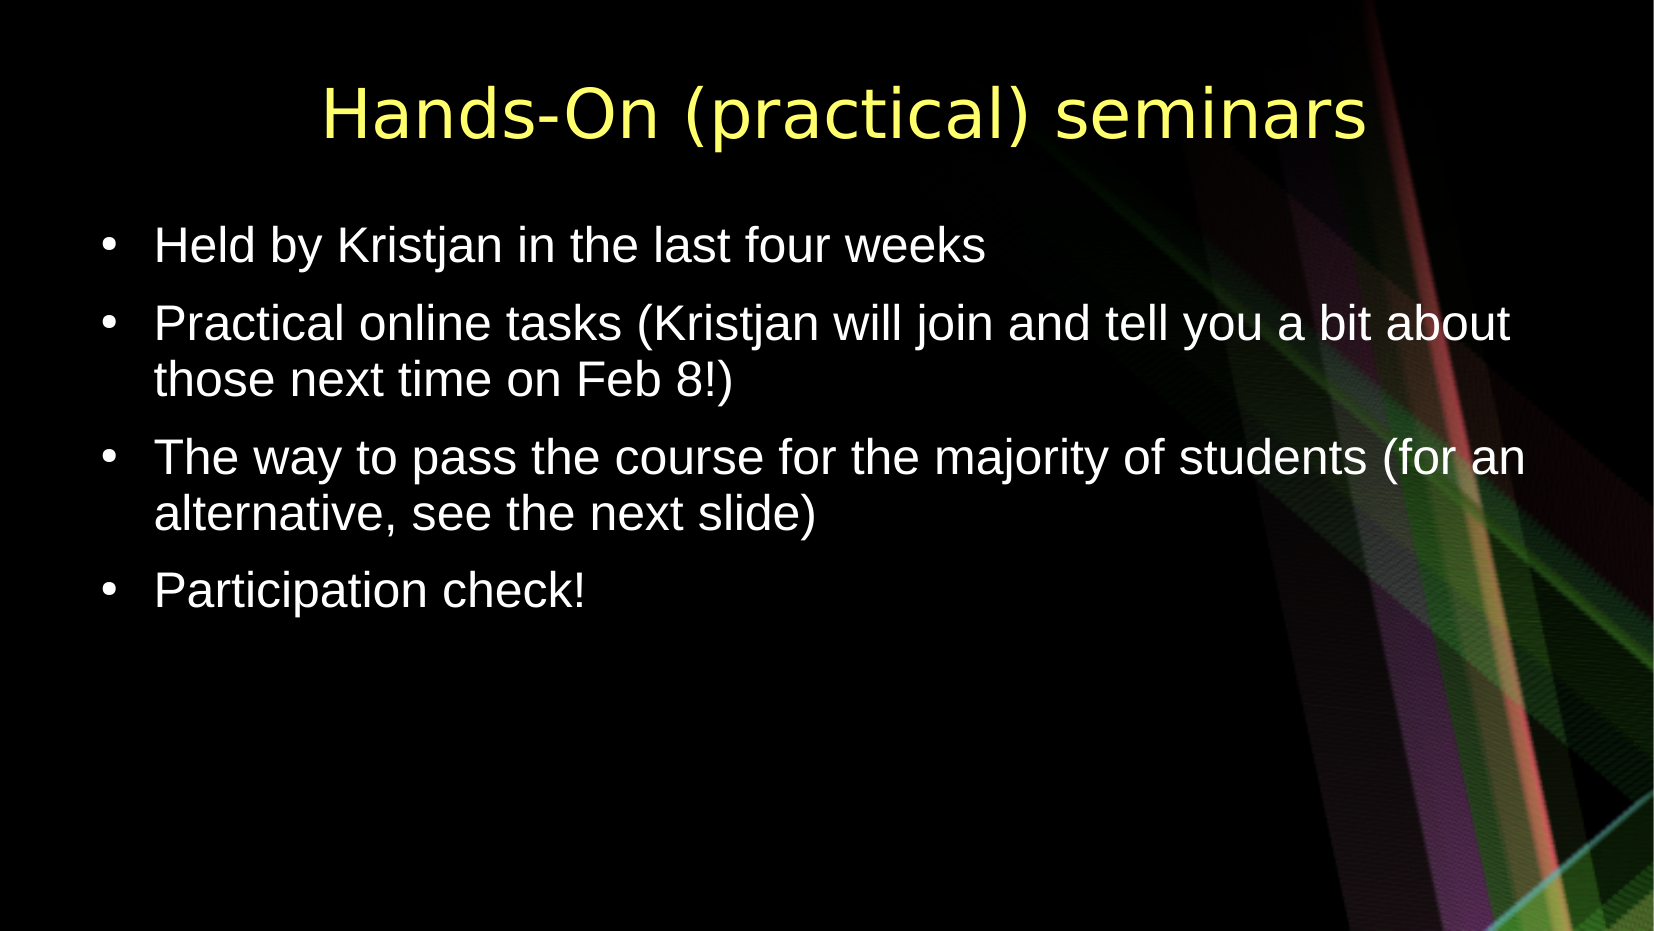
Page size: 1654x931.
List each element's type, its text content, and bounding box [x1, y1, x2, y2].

title Hands-On (practical) seminars [82, 37, 1607, 193]
picture [0, 0, 1654, 931]
list Held by Kristjan in the last four weeks Practical online tasks (Kristjan will join and tell you a bit about those next time on Feb 8!) The way to pass the course for the majority of students (for an alternative, see the next slide) Participation check! [82, 217, 1607, 898]
